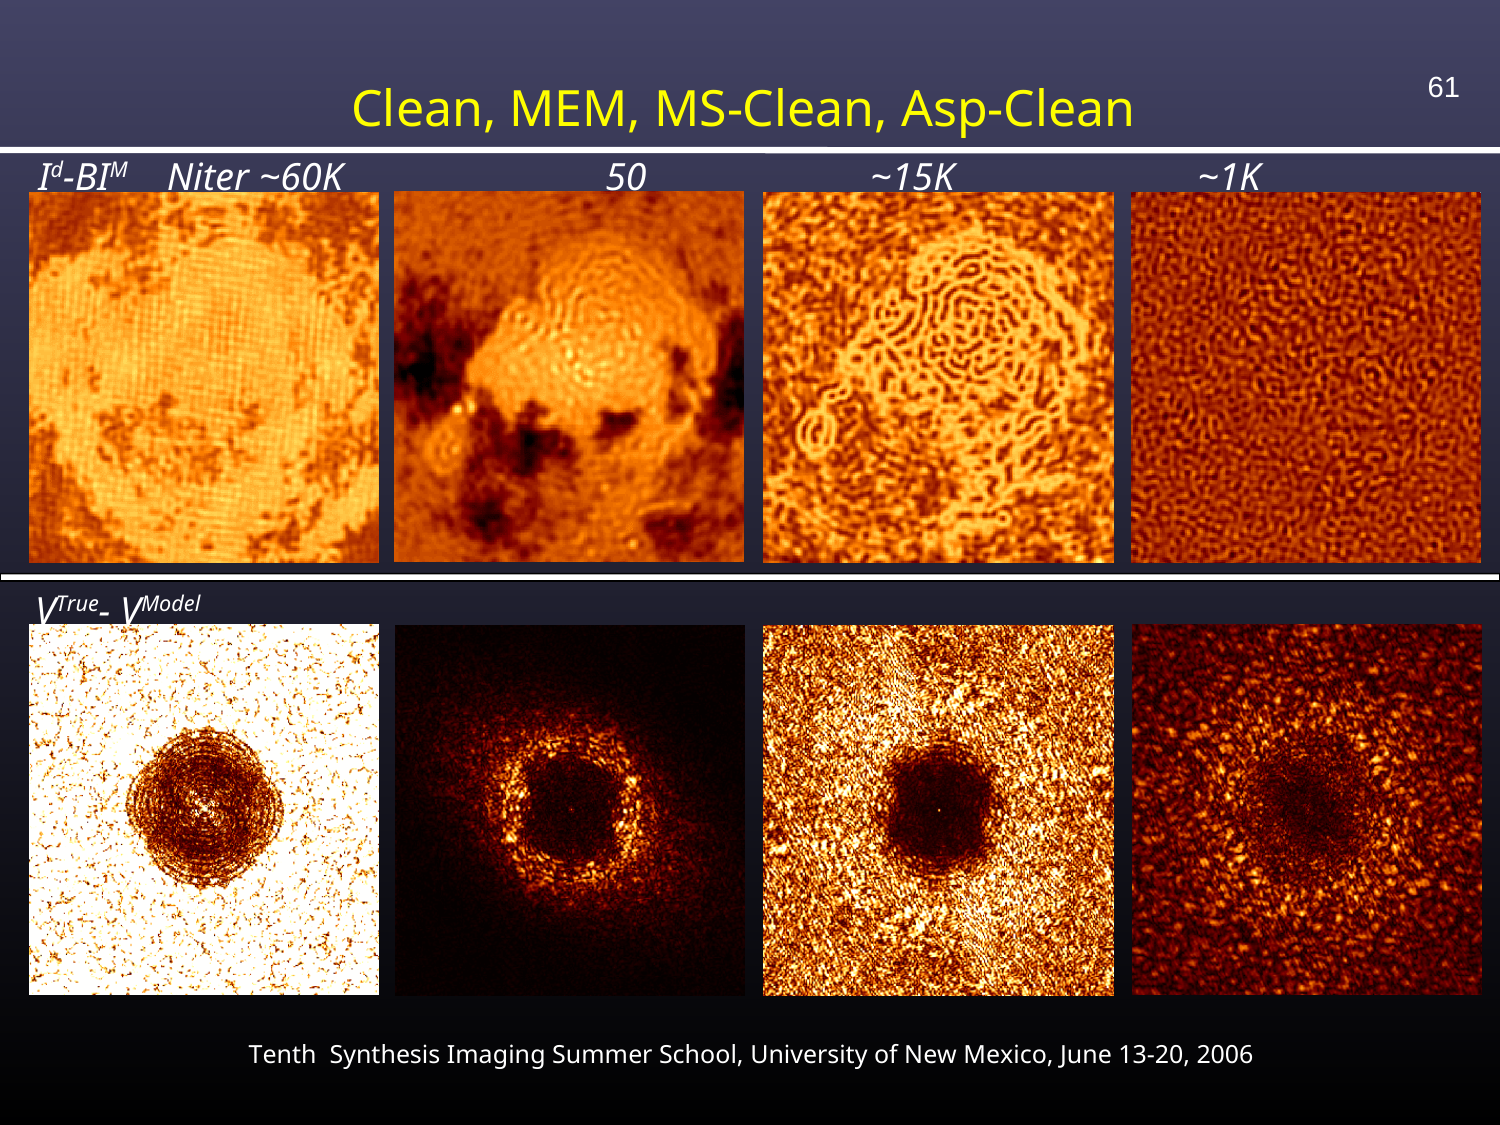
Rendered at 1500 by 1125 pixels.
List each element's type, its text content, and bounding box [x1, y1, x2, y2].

picture [394, 204, 744, 562]
picture [1132, 624, 1482, 995]
picture [29, 204, 379, 563]
picture [763, 625, 1114, 996]
title Clean, MEM, MS-Clean, Asp-Clean [112, 62, 1375, 150]
text_box Id-BIM Niter ~60K 50 ~15K ~1K [28, 150, 1489, 204]
text_box [0, 573, 1500, 581]
picture [1131, 204, 1481, 563]
text_box VTrue- VModel [25, 584, 229, 638]
picture [29, 624, 379, 995]
picture [395, 625, 745, 996]
picture [763, 204, 1114, 563]
